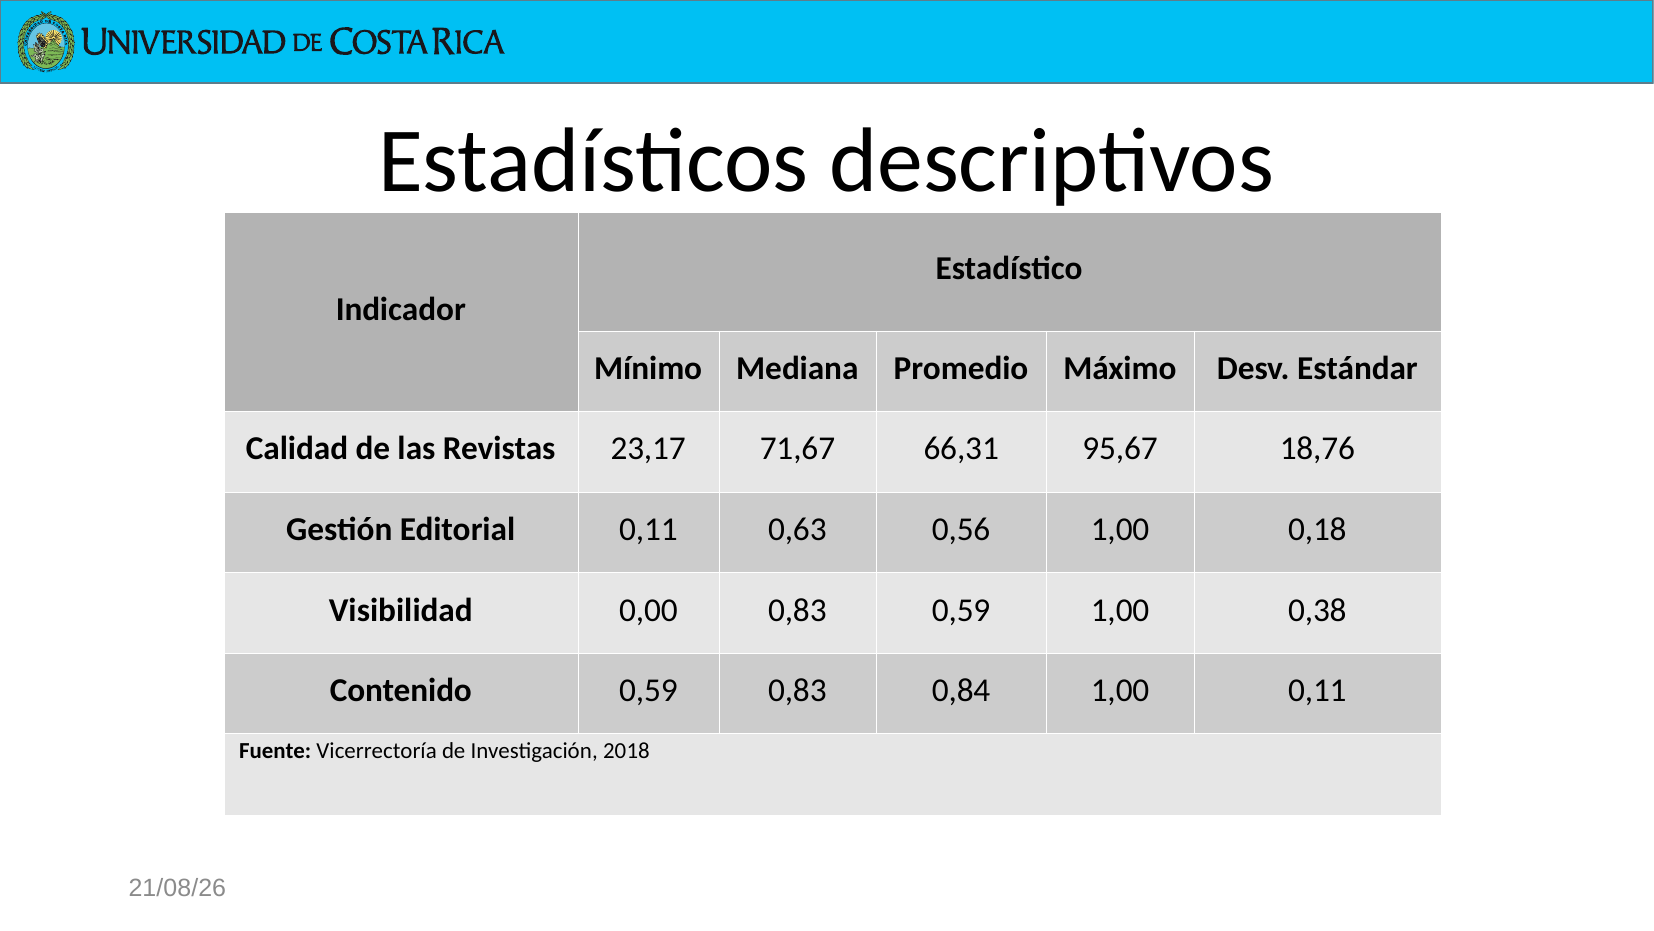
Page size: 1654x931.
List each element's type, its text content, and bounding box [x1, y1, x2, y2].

table_cell Máximo [1047, 332, 1194, 411]
table_cell 95,67 [1047, 412, 1194, 492]
table_cell 71,67 [720, 412, 876, 492]
table_header Estadístico [579, 213, 1441, 331]
table_header Indicador [225, 213, 578, 411]
table_cell 0,63 [720, 493, 876, 572]
title Estadísticos descriptivos [113, 107, 1540, 230]
table_cell Gestión Editorial [225, 493, 578, 572]
table_cell Mediana [720, 332, 876, 411]
table_cell 1,00 [1047, 654, 1194, 733]
table_cell 0,11 [1195, 654, 1441, 733]
table_cell Promedio [877, 332, 1046, 411]
table_cell 23,17 [579, 412, 719, 492]
table_cell 0,83 [720, 573, 876, 653]
table_cell 0,83 [720, 654, 876, 733]
table_cell 0,00 [579, 573, 719, 653]
table_cell 0,59 [579, 654, 719, 733]
table_cell Fuente: Vicerrectoría de Investigación, 2018 [225, 734, 1441, 815]
table_cell Calidad de las Revistas [225, 412, 578, 492]
table_cell Desv. Estándar [1195, 332, 1441, 411]
table_cell Visibilidad [225, 573, 578, 653]
table_cell 0,18 [1195, 493, 1441, 572]
table_cell 1,00 [1047, 493, 1194, 572]
table_cell Mínimo [579, 332, 719, 411]
table_cell Contenido [225, 654, 578, 733]
table_cell 0,11 [579, 493, 719, 572]
table_cell 18,76 [1195, 412, 1441, 492]
table_cell 0,59 [877, 573, 1046, 653]
table_cell 0,56 [877, 493, 1046, 572]
table_cell 66,31 [877, 412, 1046, 492]
table_cell 0,84 [877, 654, 1046, 733]
table_cell 1,00 [1047, 573, 1194, 653]
table_cell 0,38 [1195, 573, 1441, 653]
